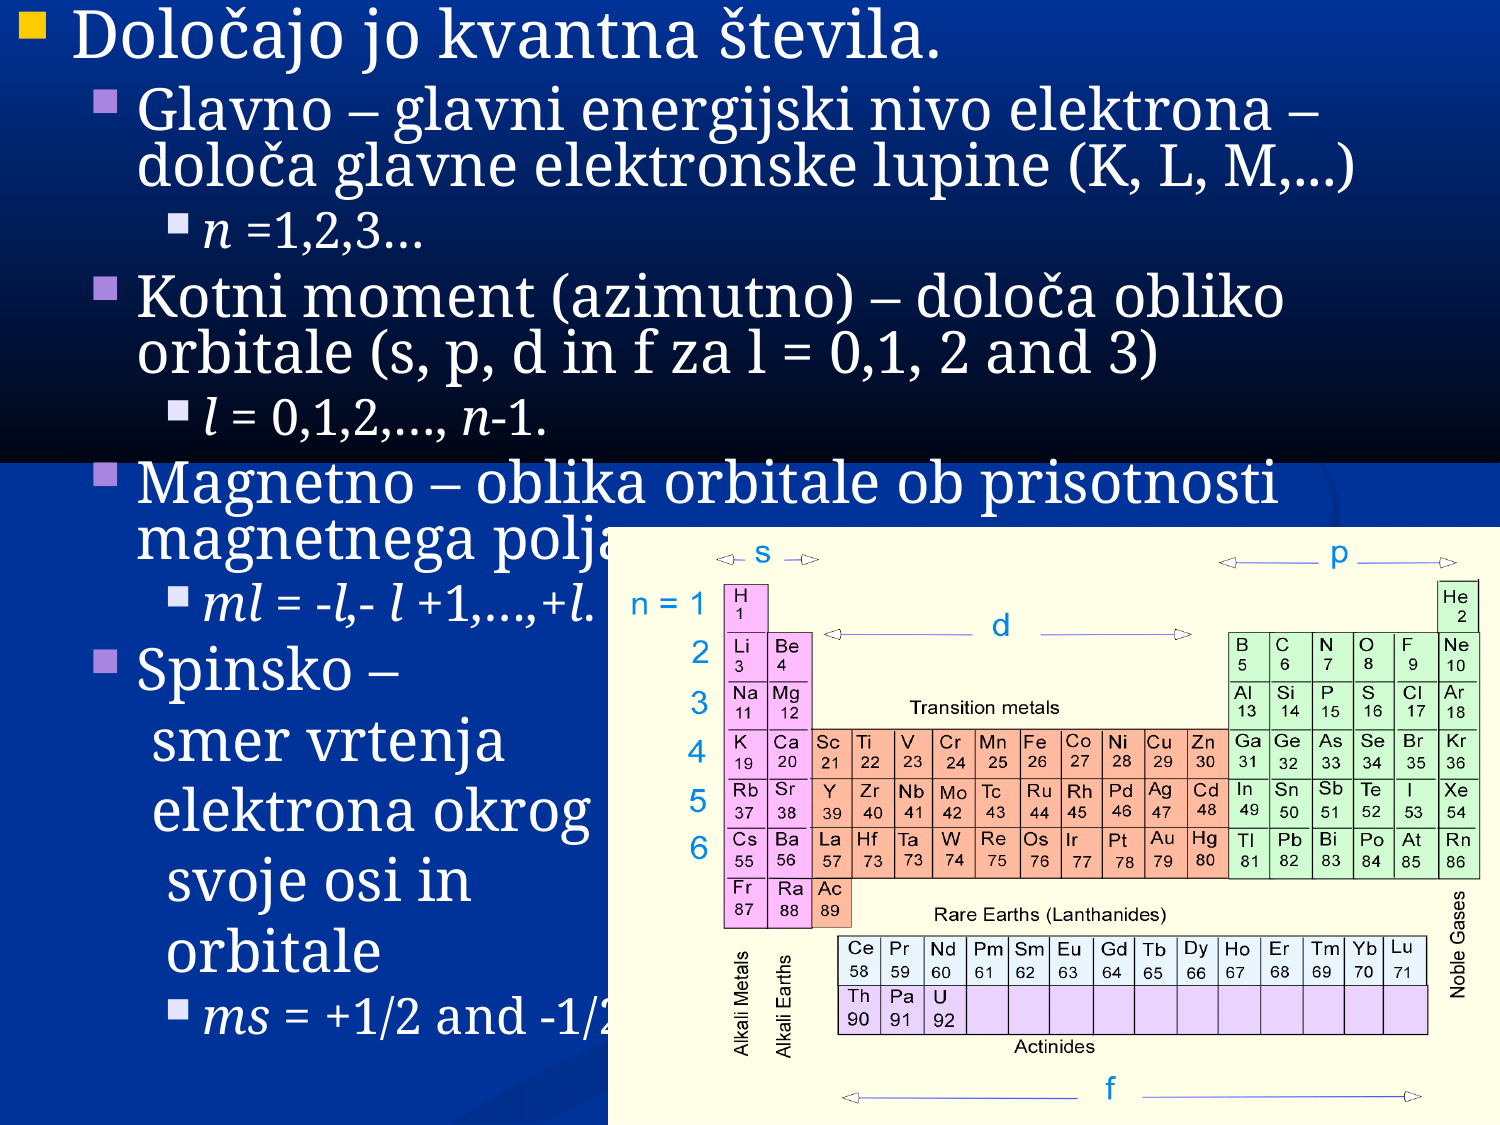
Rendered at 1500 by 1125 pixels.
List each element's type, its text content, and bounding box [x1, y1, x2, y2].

text_box [608, 527, 1500, 1125]
list Določajo jo kvantna števila. Glavno – glavni energijski nivo elektrona – določa glavne elektronske lupine (K, L, M,...) n =1,2,3… Kotni moment (azimutno) – določa obliko orbitale (s, p, d in f za l = 0,1, 2 and 3) l = 0,1,2,…, n-1. Magnetno – oblika orbitale ob prisotnosti magnetnega polja ml = -l,- l +1,…,+l. Spinsko – smer vrtenja elektrona okrog svoje osi in orbitale ms = +1/2 and -1/2 [0, 0, 1500, 1053]
